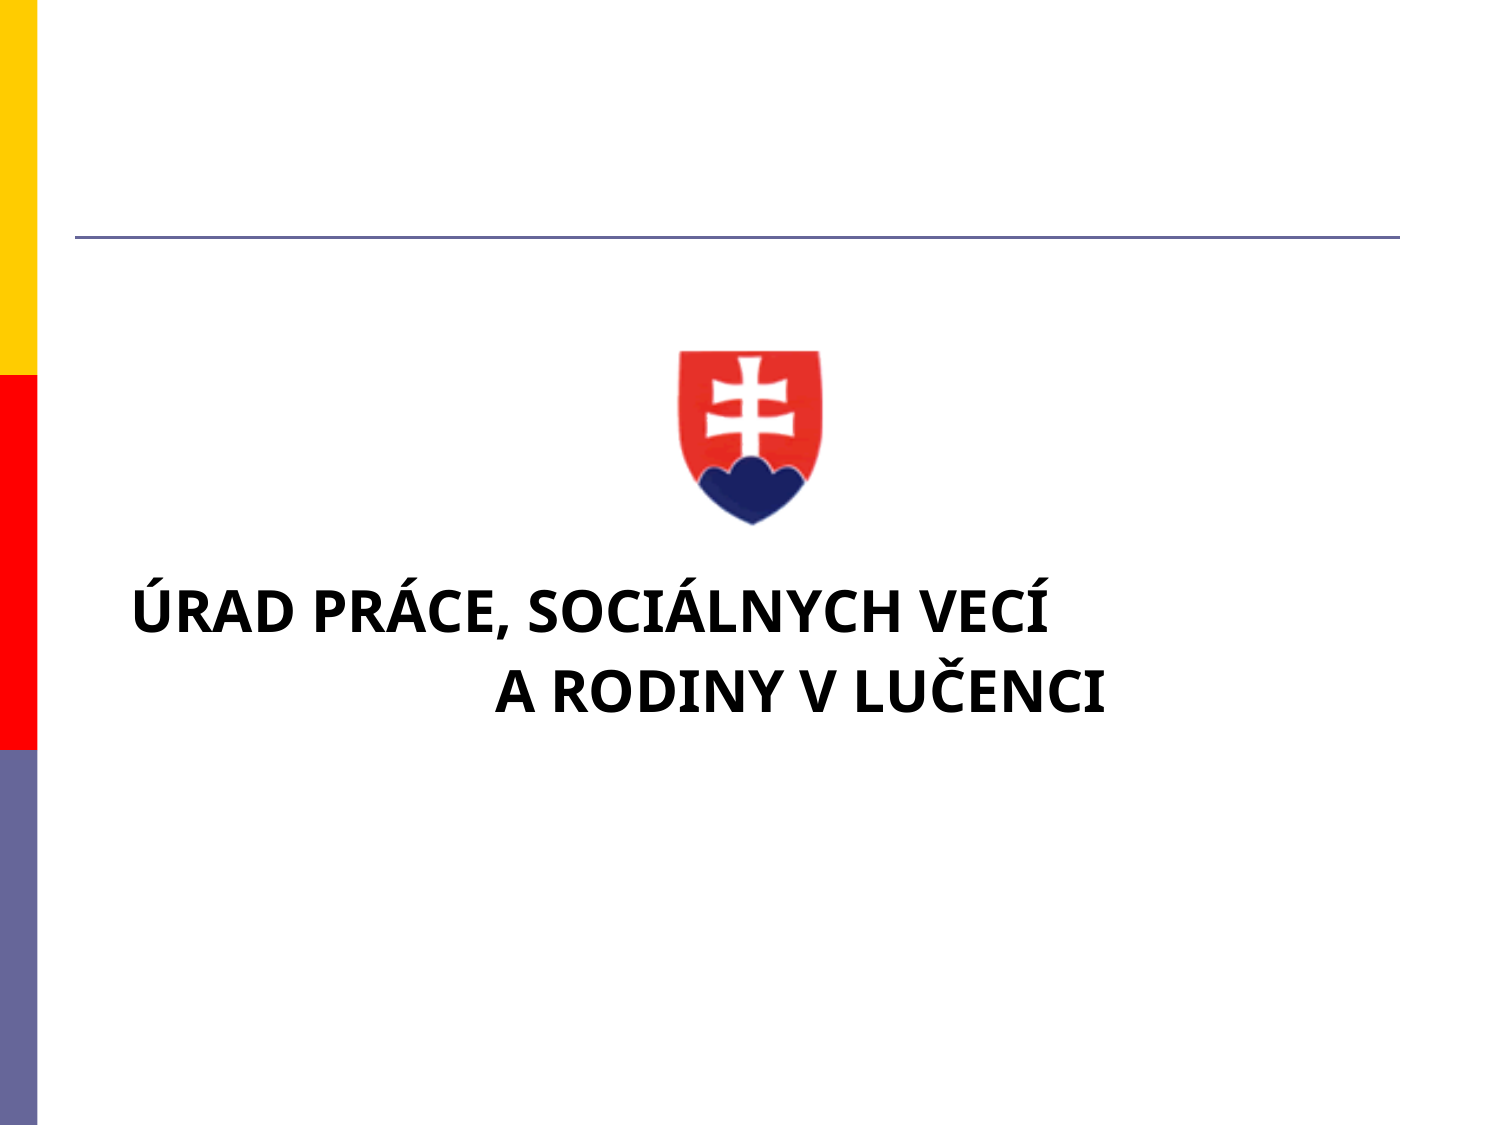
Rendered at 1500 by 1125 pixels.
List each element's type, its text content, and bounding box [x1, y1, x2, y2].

list ÚRAD PRÁCE, SOCIÁLNYCH VECÍ A RODINY V LUČENCI [112, 563, 1388, 1110]
picture [675, 349, 826, 529]
